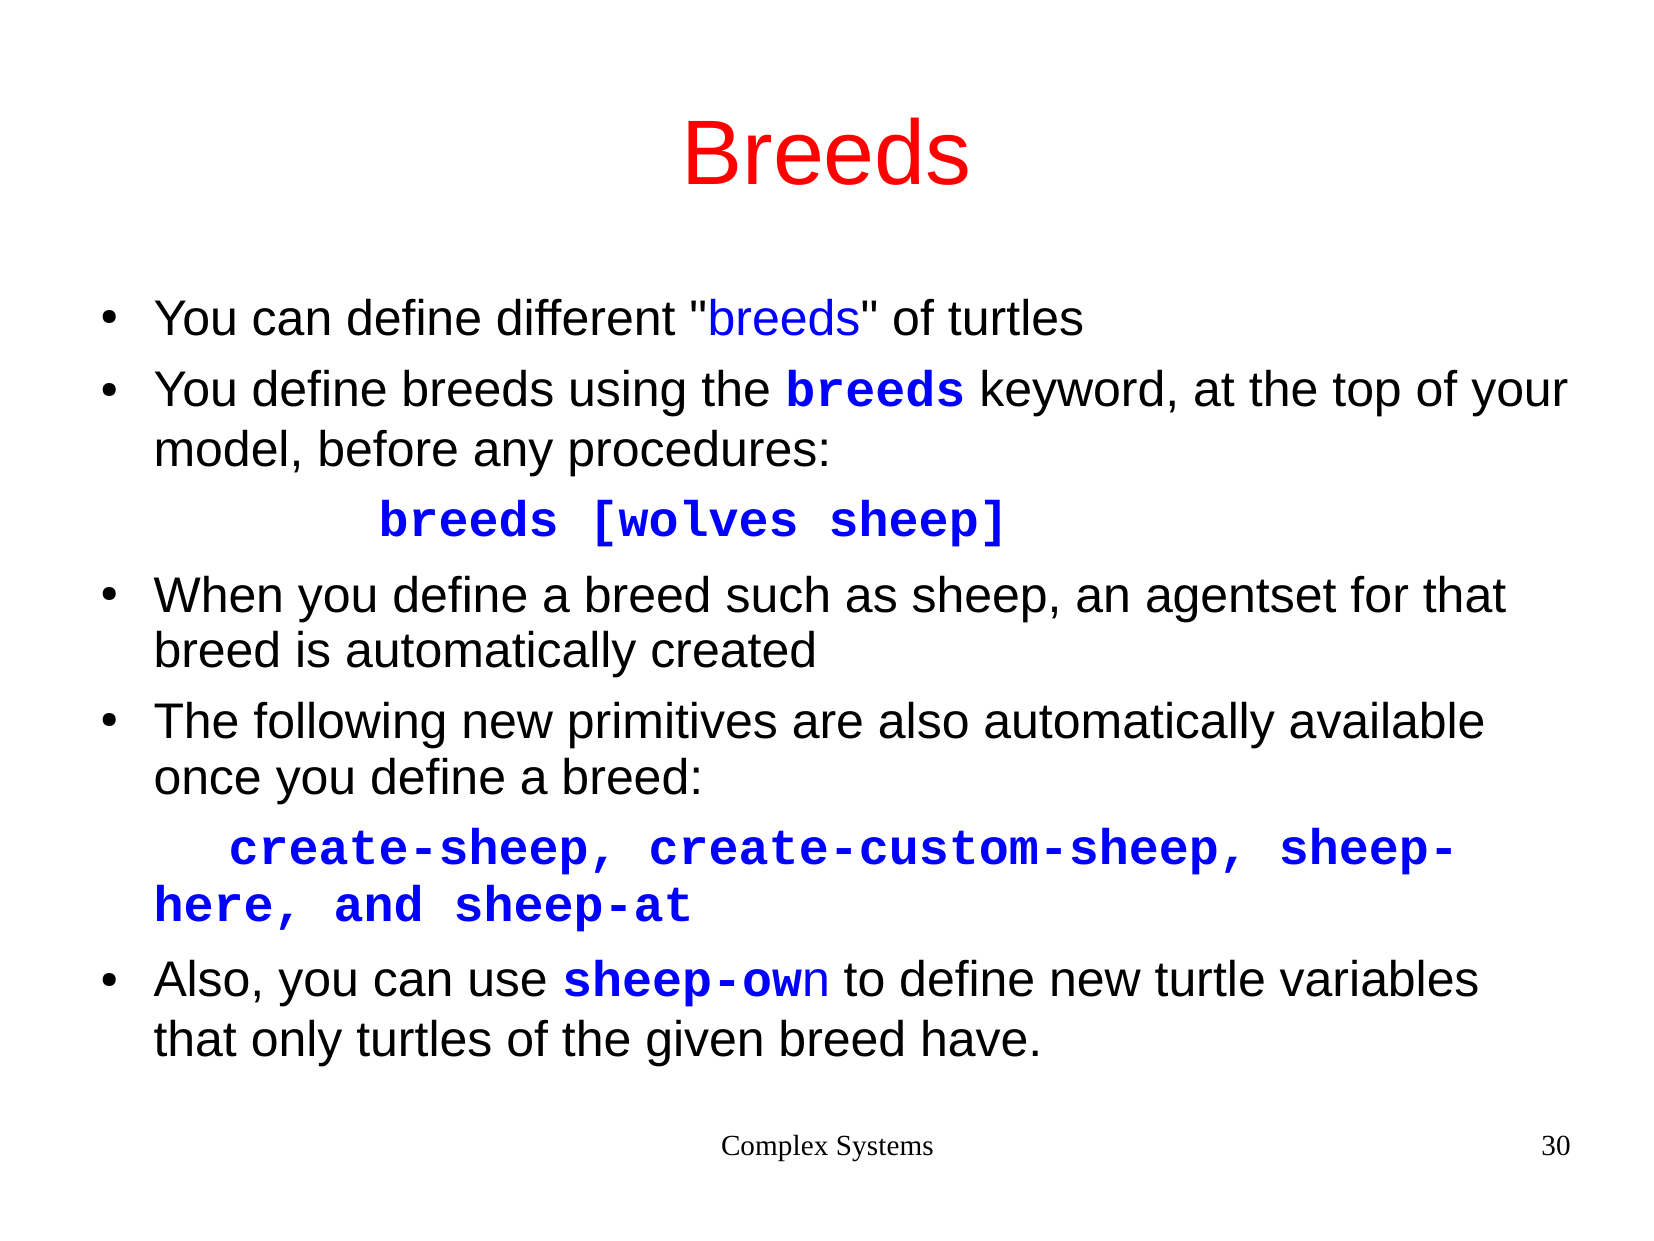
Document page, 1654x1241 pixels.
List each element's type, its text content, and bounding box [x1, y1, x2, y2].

list You can define different "breeds" of turtles You define breeds using the breeds keyword, at the top of your model, before any procedures: breeds [wolves sheep] When you define a breed such as sheep, an agentset for that breed is automatically created The following new primitives are also automatically available once you define a breed: create-sheep, create-custom-sheep, sheep-here, and sheep-at Also, you can use sheep-own to define new turtle variables that only turtles of the given breed have. [82, 290, 1571, 1109]
title Breeds [82, 49, 1571, 257]
